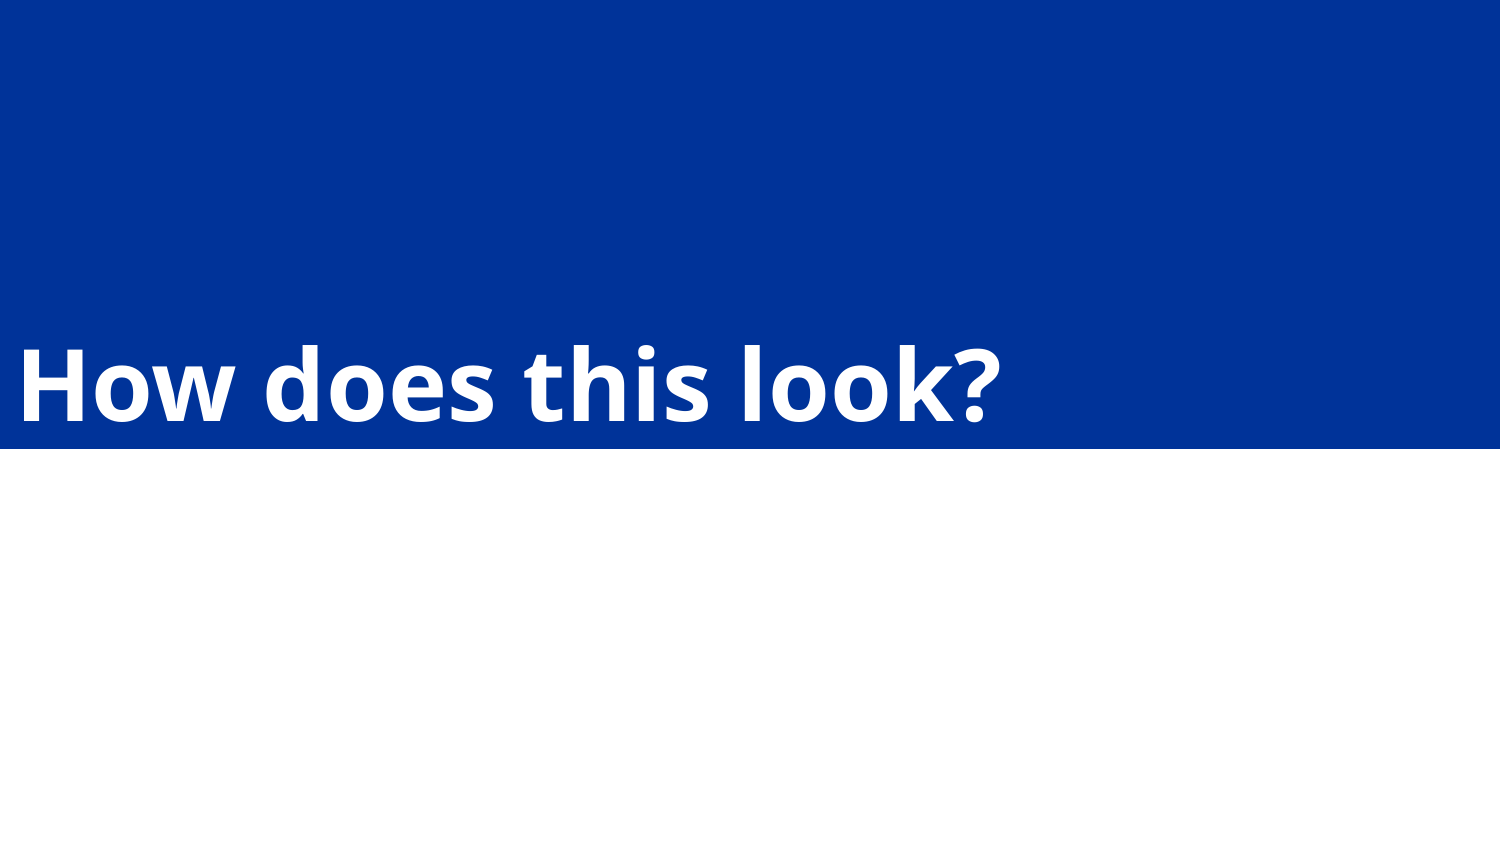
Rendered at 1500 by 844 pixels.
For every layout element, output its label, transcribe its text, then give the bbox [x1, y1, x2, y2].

text_box How does this look? [0, 306, 1500, 449]
